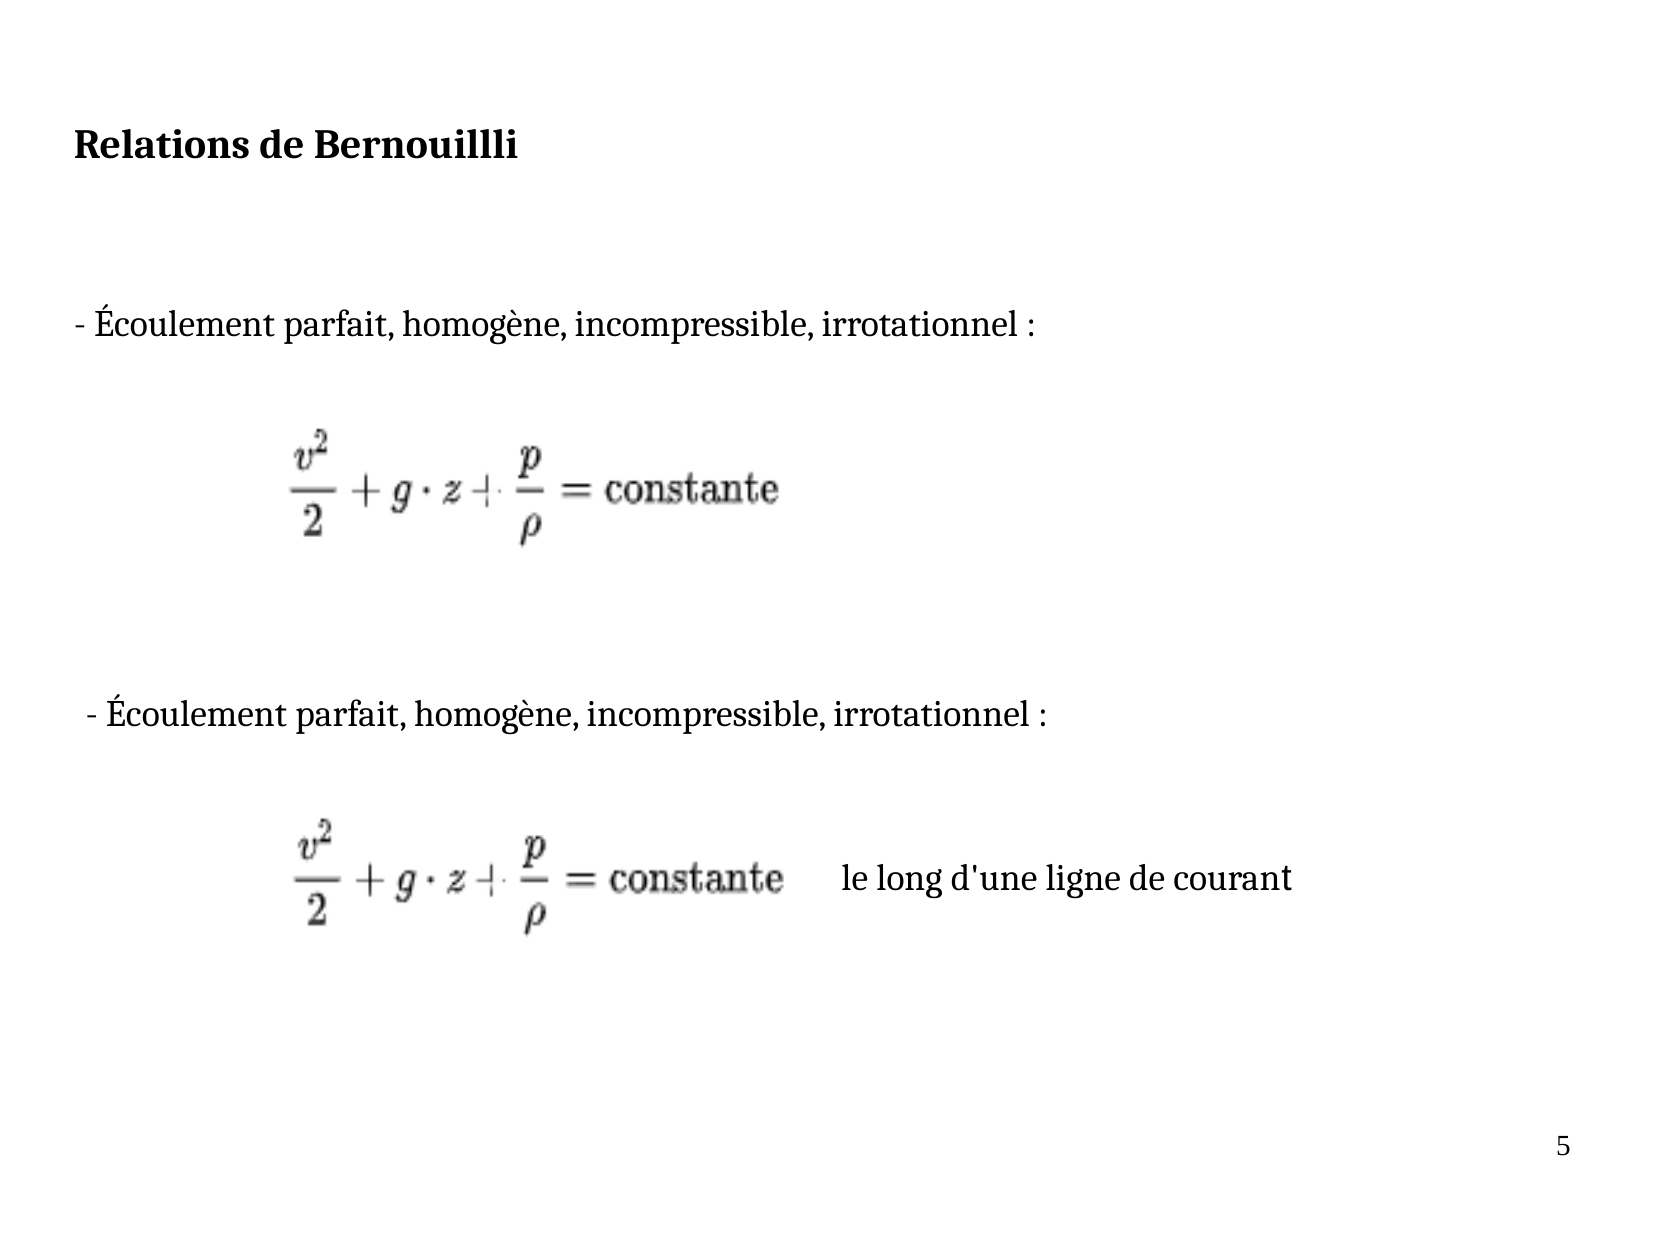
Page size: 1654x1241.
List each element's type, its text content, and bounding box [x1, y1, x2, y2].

picture [267, 401, 827, 563]
text_box le long d'une ligne de courant [826, 848, 1359, 1040]
picture [271, 791, 832, 953]
text_box - Écoulement parfait, homogène, incompressible, irrotationnel : [70, 684, 1112, 744]
text_box - Écoulement parfait, homogène, incompressible, irrotationnel : [59, 295, 1146, 575]
text_box Relations de Bernouillli [59, 113, 957, 178]
